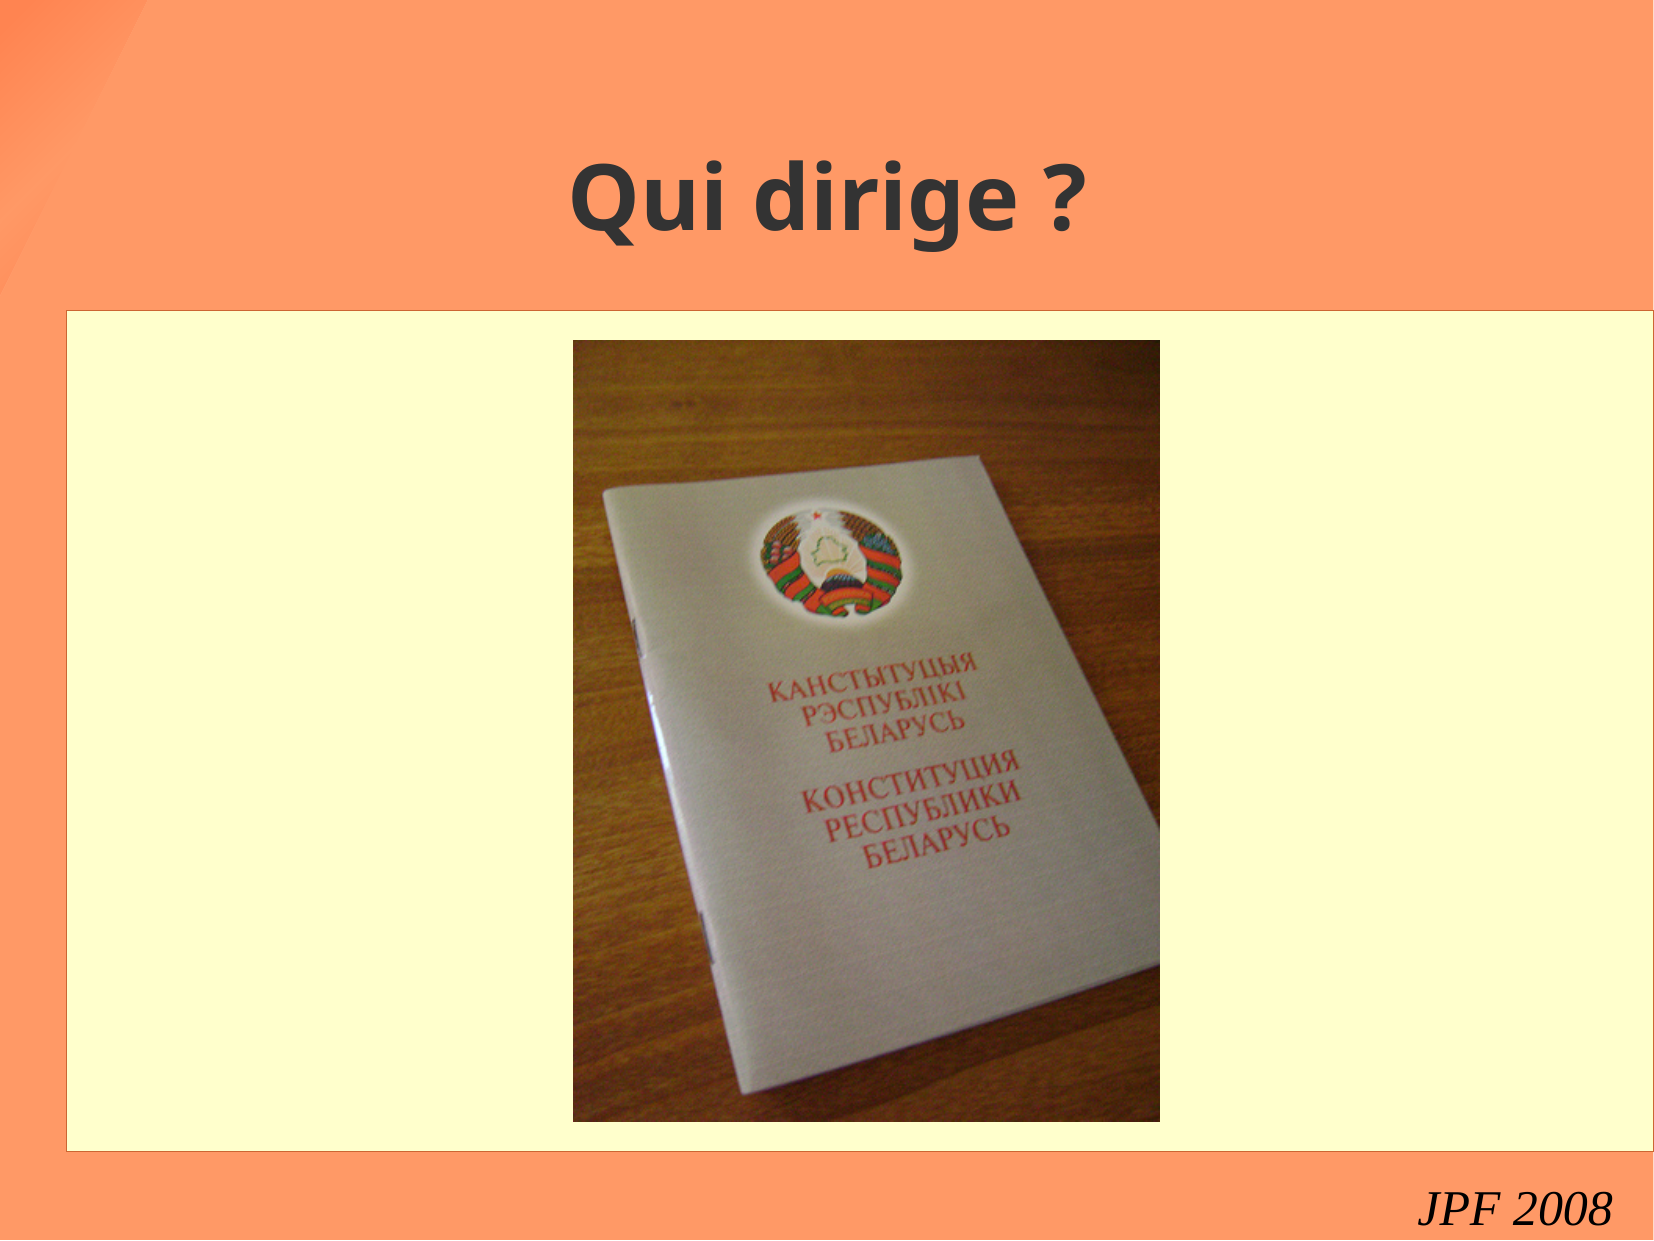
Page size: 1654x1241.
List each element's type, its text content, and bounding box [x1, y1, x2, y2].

picture [573, 340, 1160, 1123]
title Qui dirige ? [121, 91, 1534, 299]
